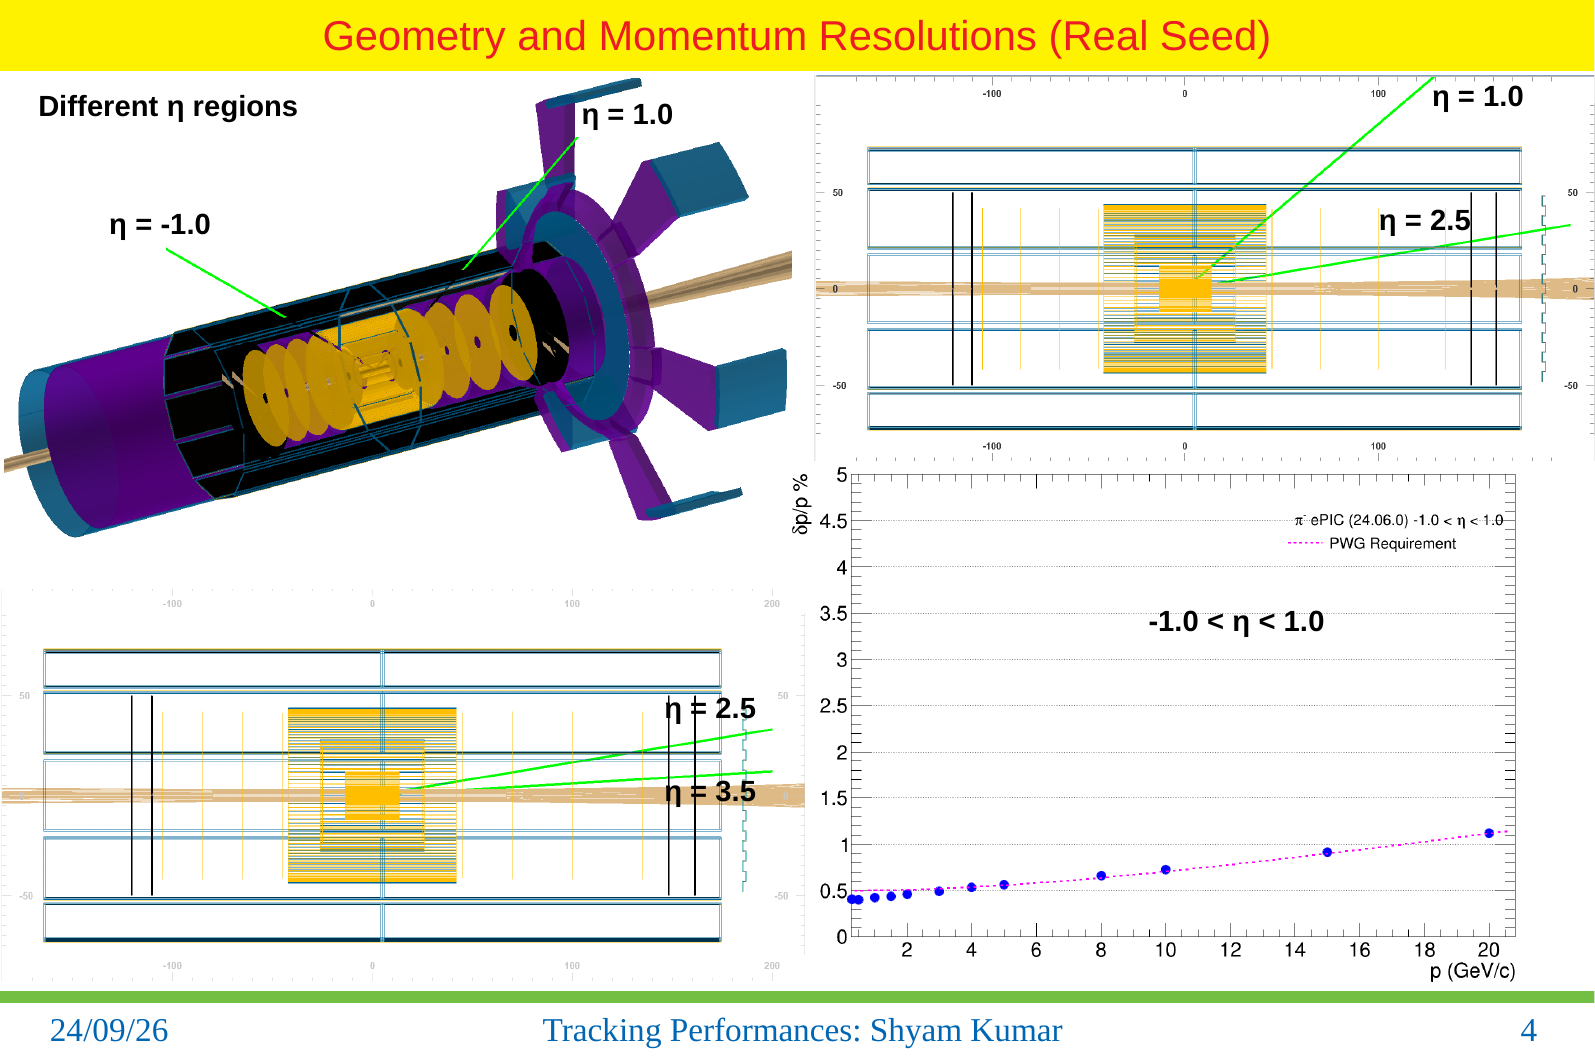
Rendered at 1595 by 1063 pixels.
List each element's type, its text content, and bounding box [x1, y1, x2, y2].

text_box Different η regions [23, 82, 497, 131]
text_box η = 1.0 [1417, 72, 1595, 172]
text_box -1.0 < η < 1.0 [1133, 598, 1347, 697]
picture [1, 71, 1595, 991]
title Geometry and Momentum Resolutions (Real Seed) [0, 0, 1595, 71]
text_box η = -1.0 [94, 200, 308, 300]
text_box η = 2.5 [1364, 196, 1577, 296]
text_box η = 3.5 [649, 767, 863, 816]
text_box η = 1.0 [566, 90, 780, 189]
text_box η = 2.5 [649, 685, 863, 733]
